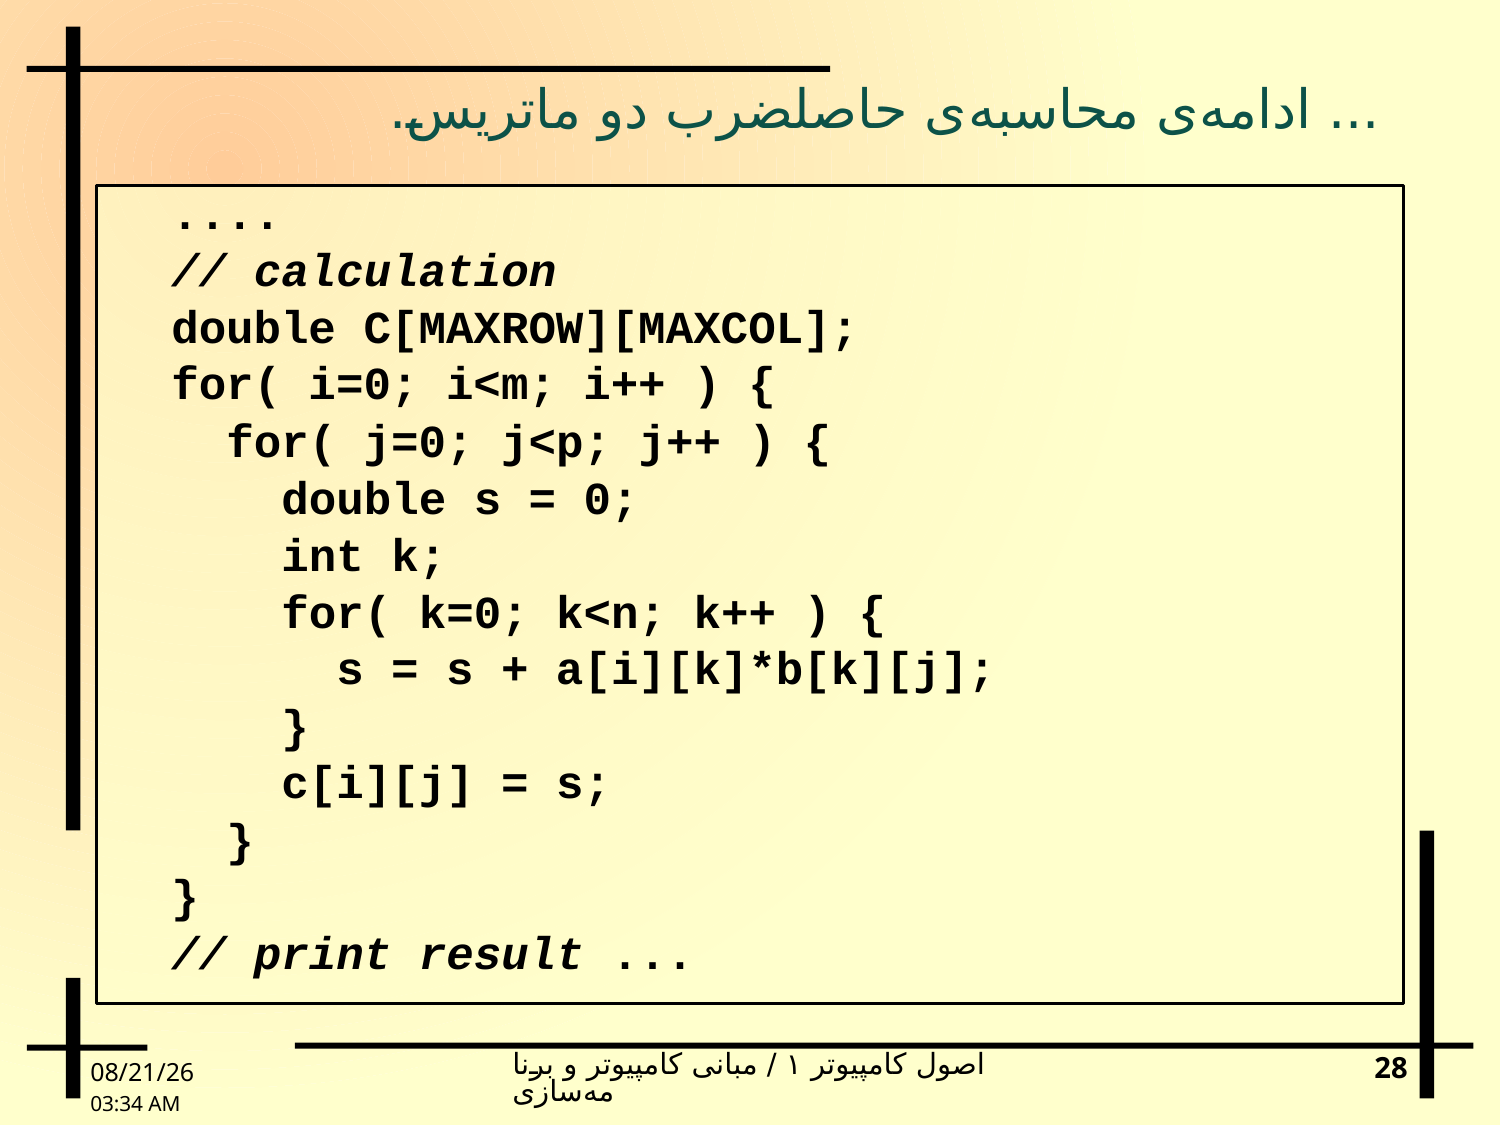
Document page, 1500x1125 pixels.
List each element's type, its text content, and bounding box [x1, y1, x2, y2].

list .... // calculation double C[MAXROW][MAXCOL]; for( i=0; i<m; i++ ) { for( j=0; j<p; j++ ) { double s = 0; int k; for( k=0; k<n; k++ ) { s = s + a[i][k]*b[k][j]; } c[i][j] = s; } } // print result ... [96, 185, 1404, 1004]
list ... ادامه‌ی محاسبه‌ی حاصلضرب دو ماتریس. [114, 77, 1434, 176]
